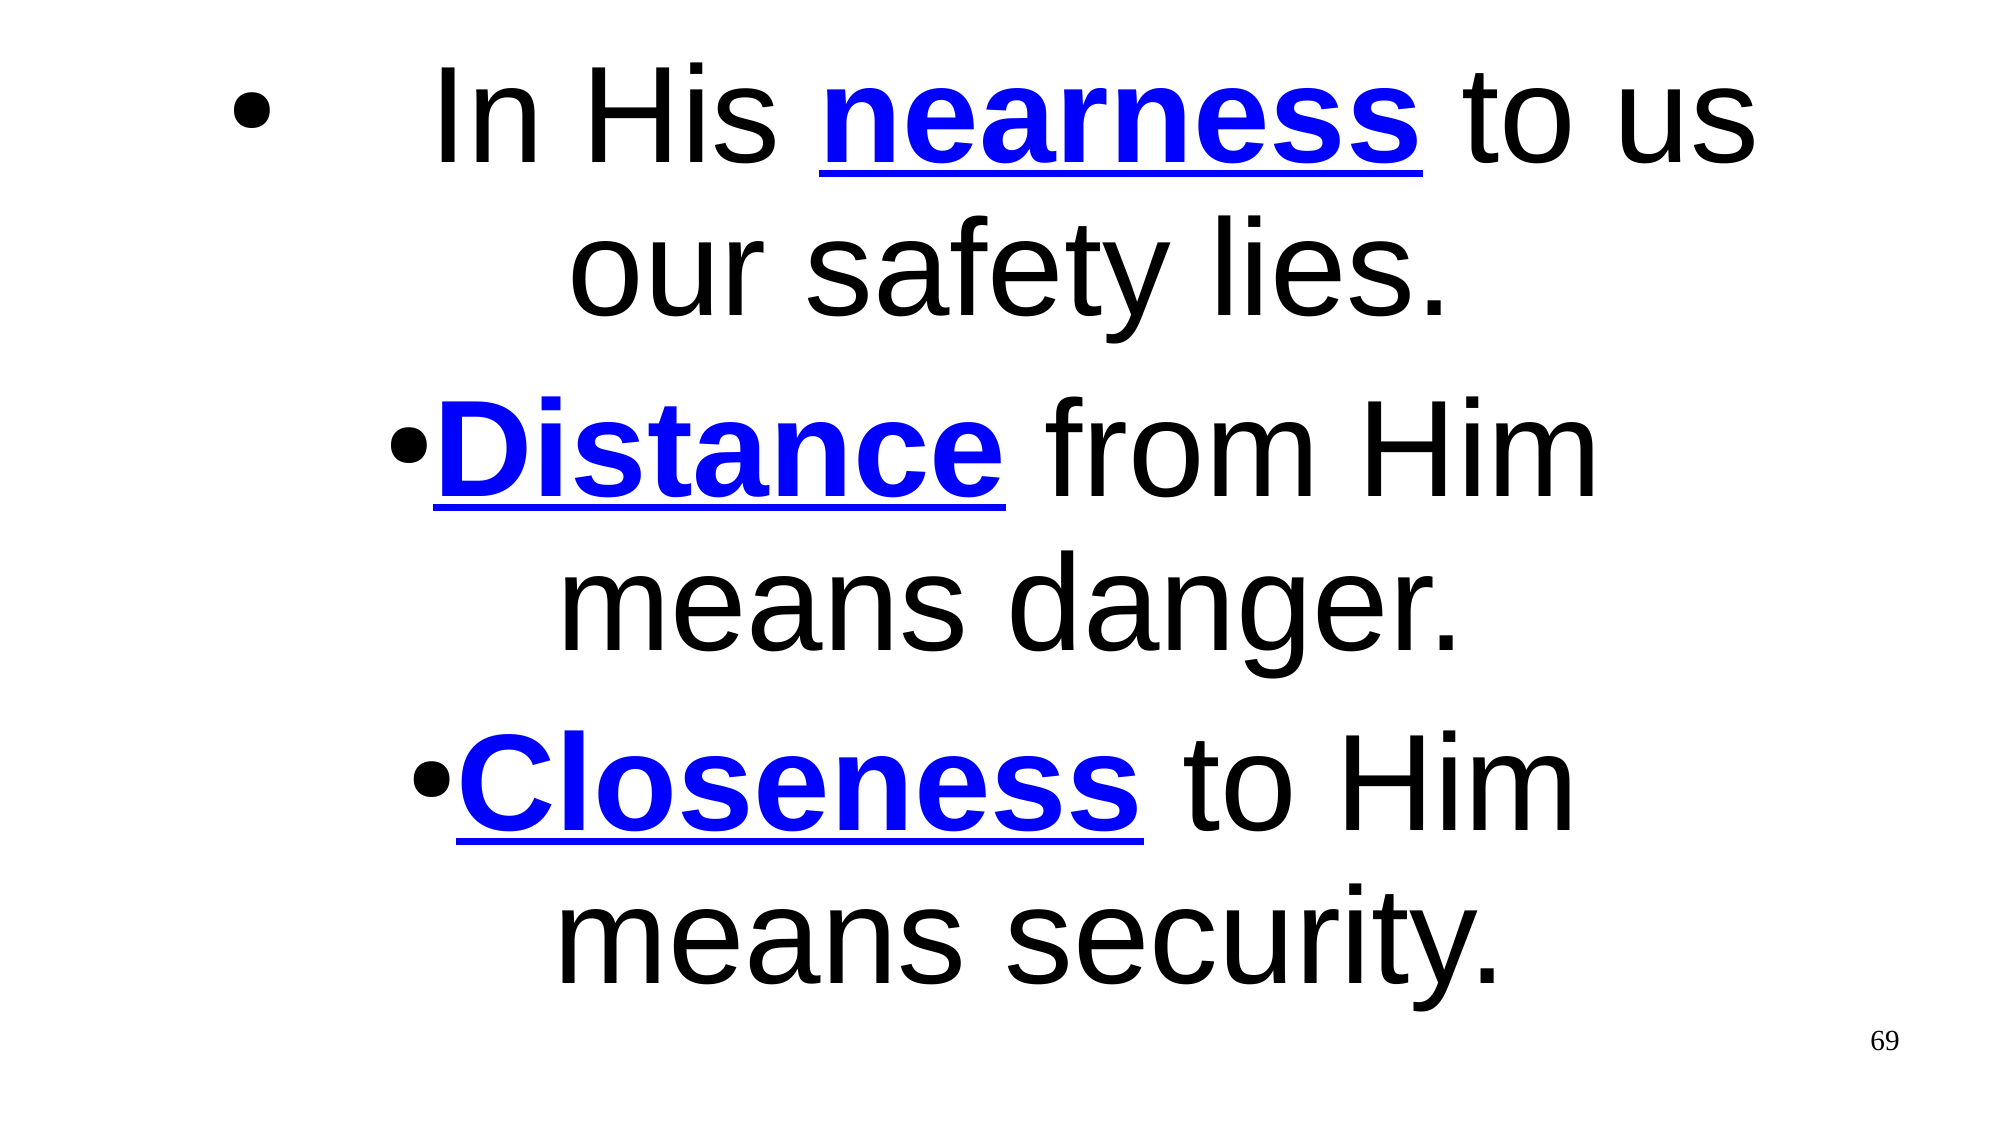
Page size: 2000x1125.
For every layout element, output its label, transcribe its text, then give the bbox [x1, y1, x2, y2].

list In His nearness to us our safety lies. Distance from Him means danger. Closeness to Him means security. [37, 37, 1988, 1088]
